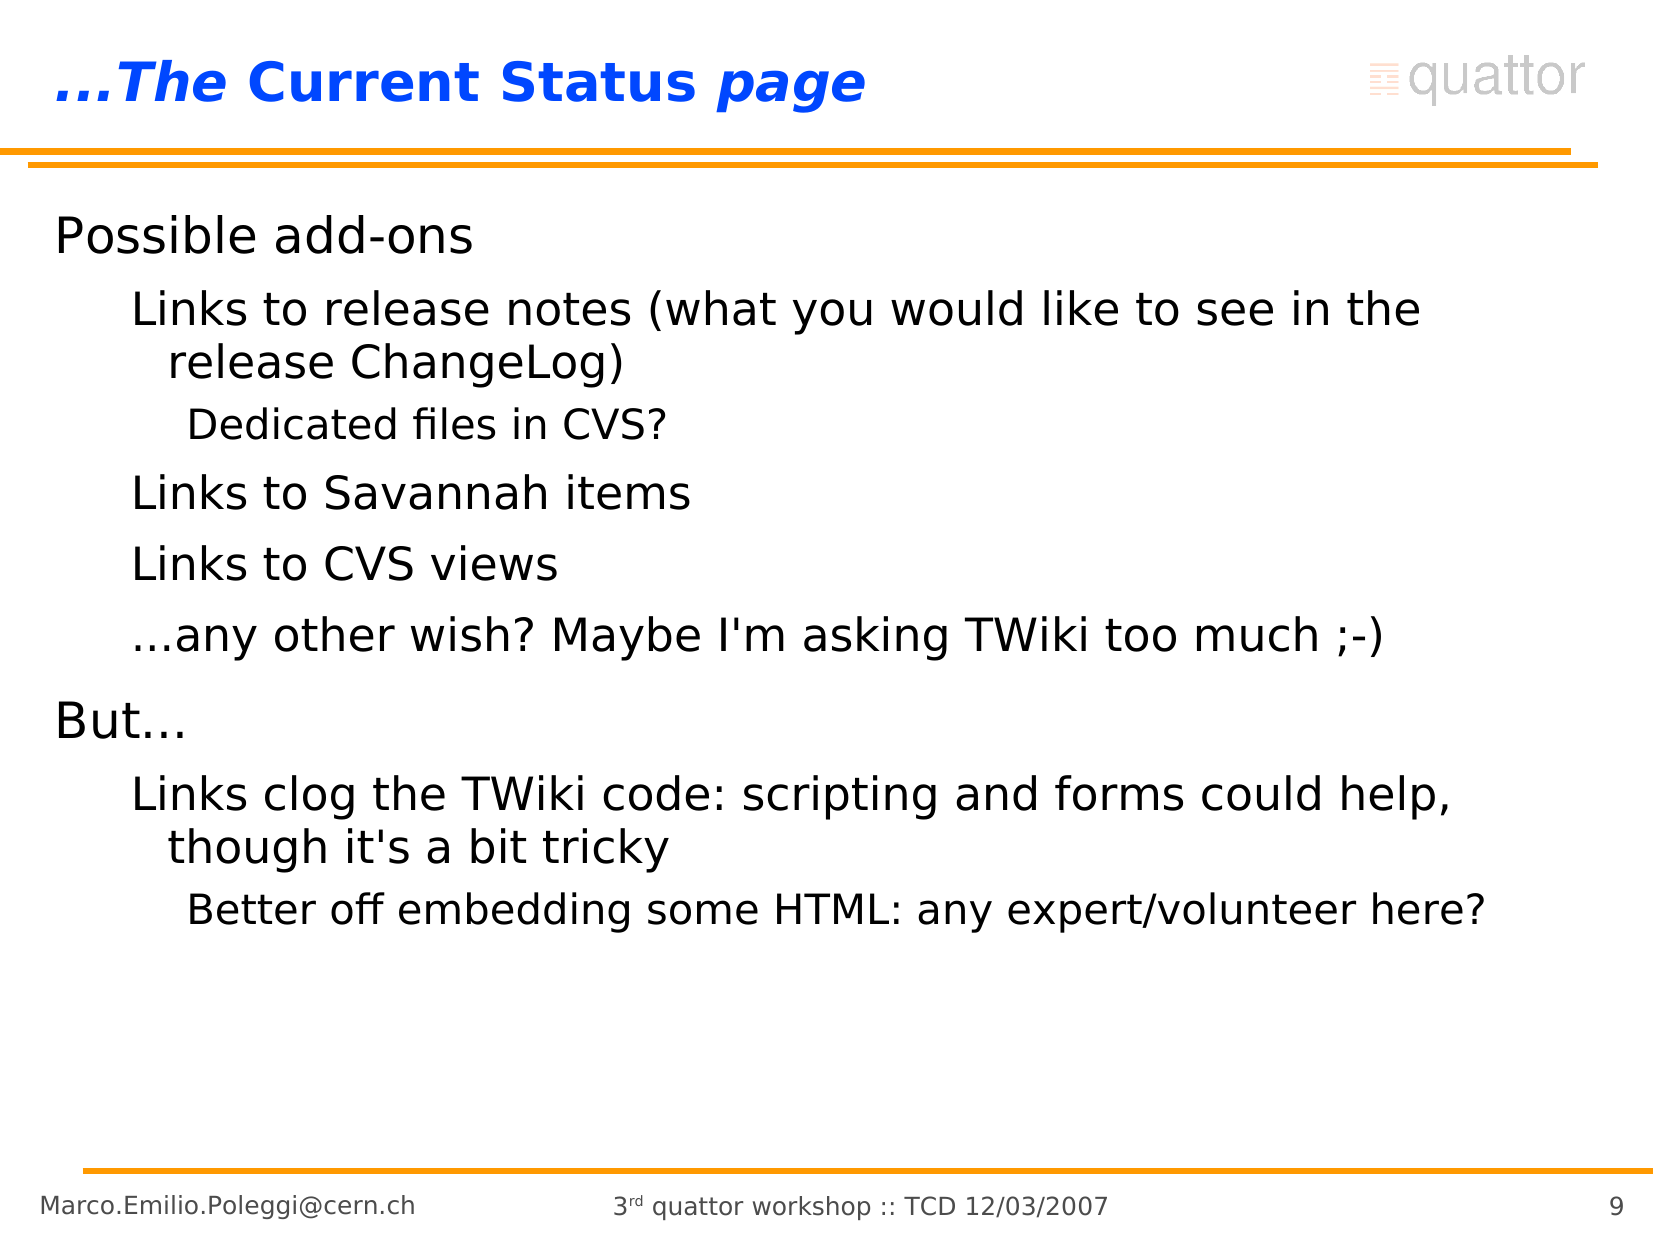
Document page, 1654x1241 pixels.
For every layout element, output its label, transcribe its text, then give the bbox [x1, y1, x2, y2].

list Possible add-ons Links to release notes (what you would like to see in the release ChangeLog) Dedicated files in CVS? Links to Savannah items Links to CVS views ...any other wish? Maybe I'm asking TWiki too much ;-) But... Links clog the TWiki code: scripting and forms could help, though it's a bit tricky Better off embedding some HTML: any expert/volunteer here? [55, 206, 1582, 1088]
title ...The Current Status page [55, 48, 1241, 116]
